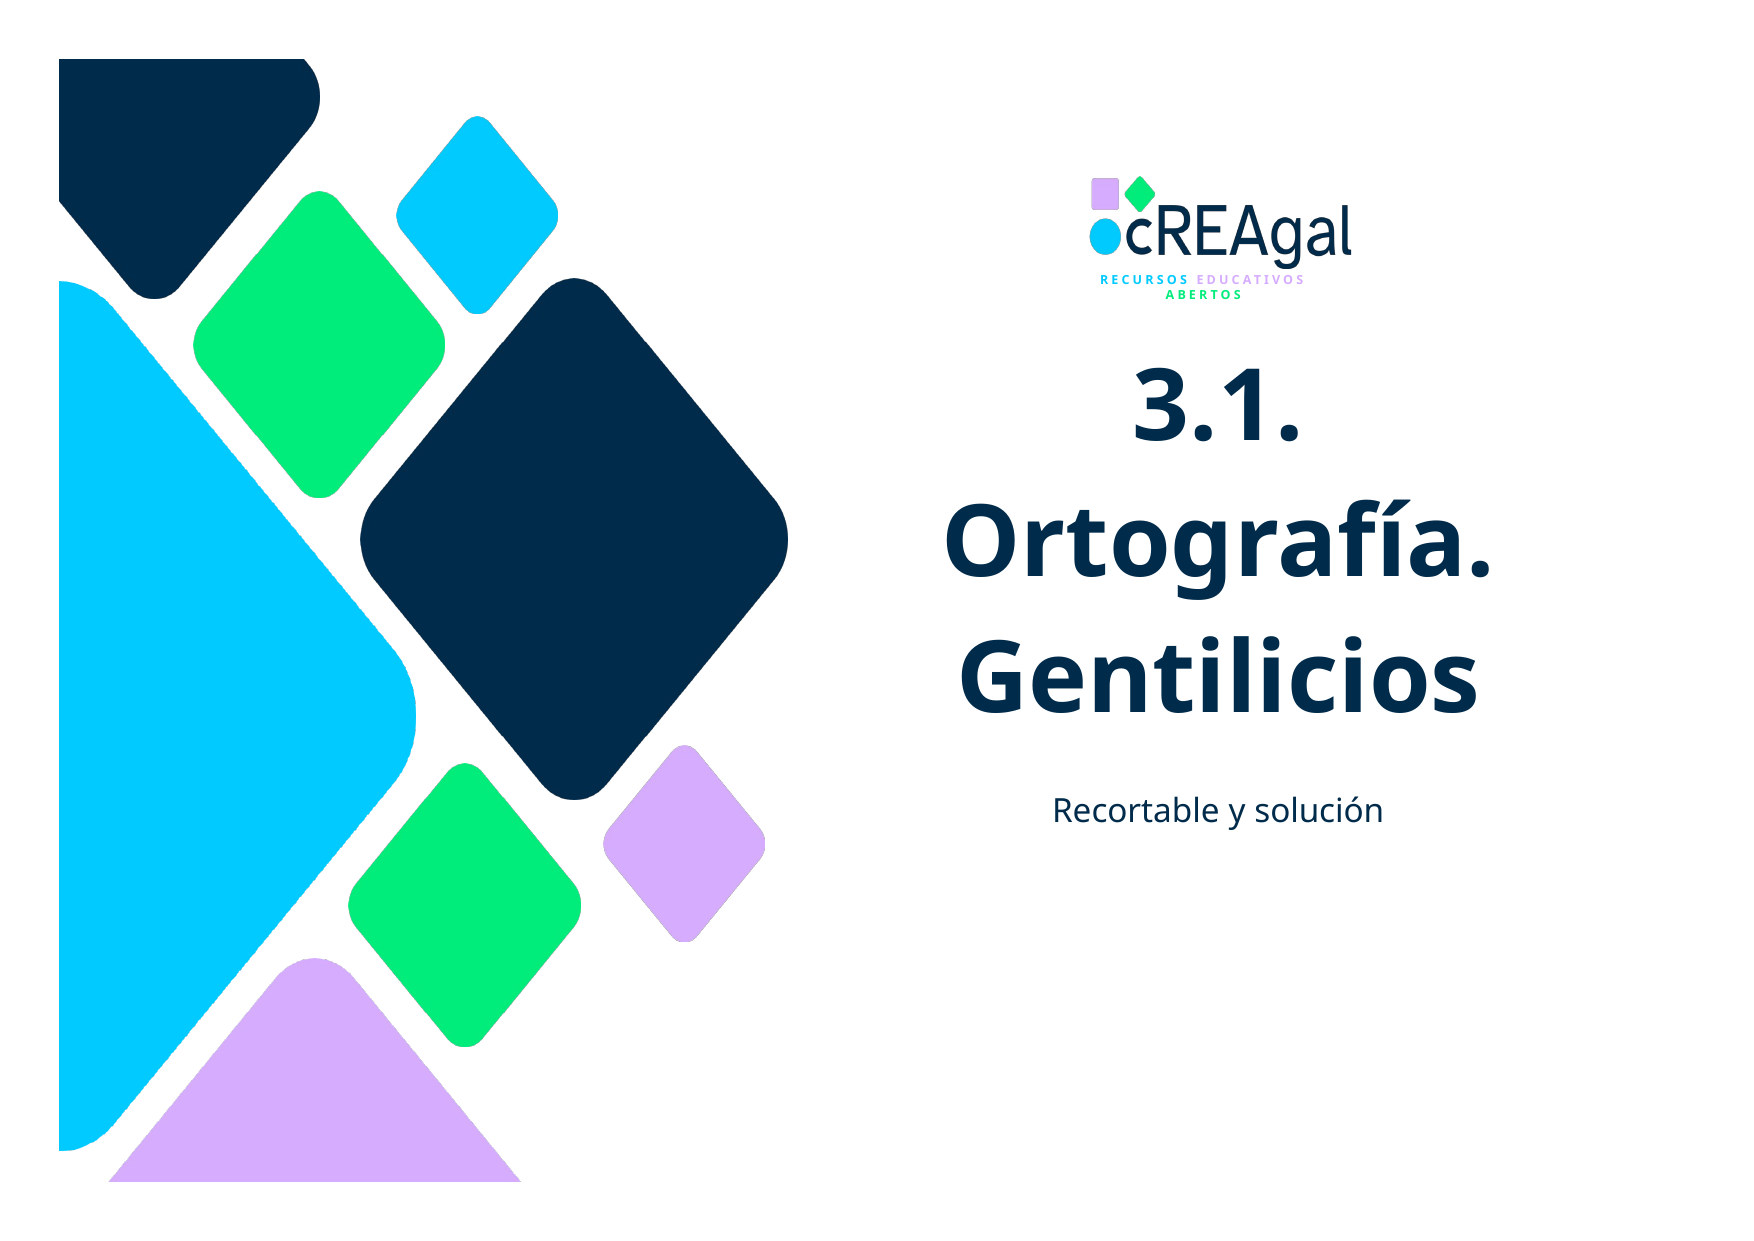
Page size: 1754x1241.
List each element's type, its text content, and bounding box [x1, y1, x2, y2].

list Recortable y solución [856, 706, 1581, 914]
picture [481, 116, 558, 208]
picture [1089, 176, 1352, 269]
picture [59, 59, 788, 1182]
title 3.1. Ortografía. Gentilicios [856, 368, 1581, 706]
